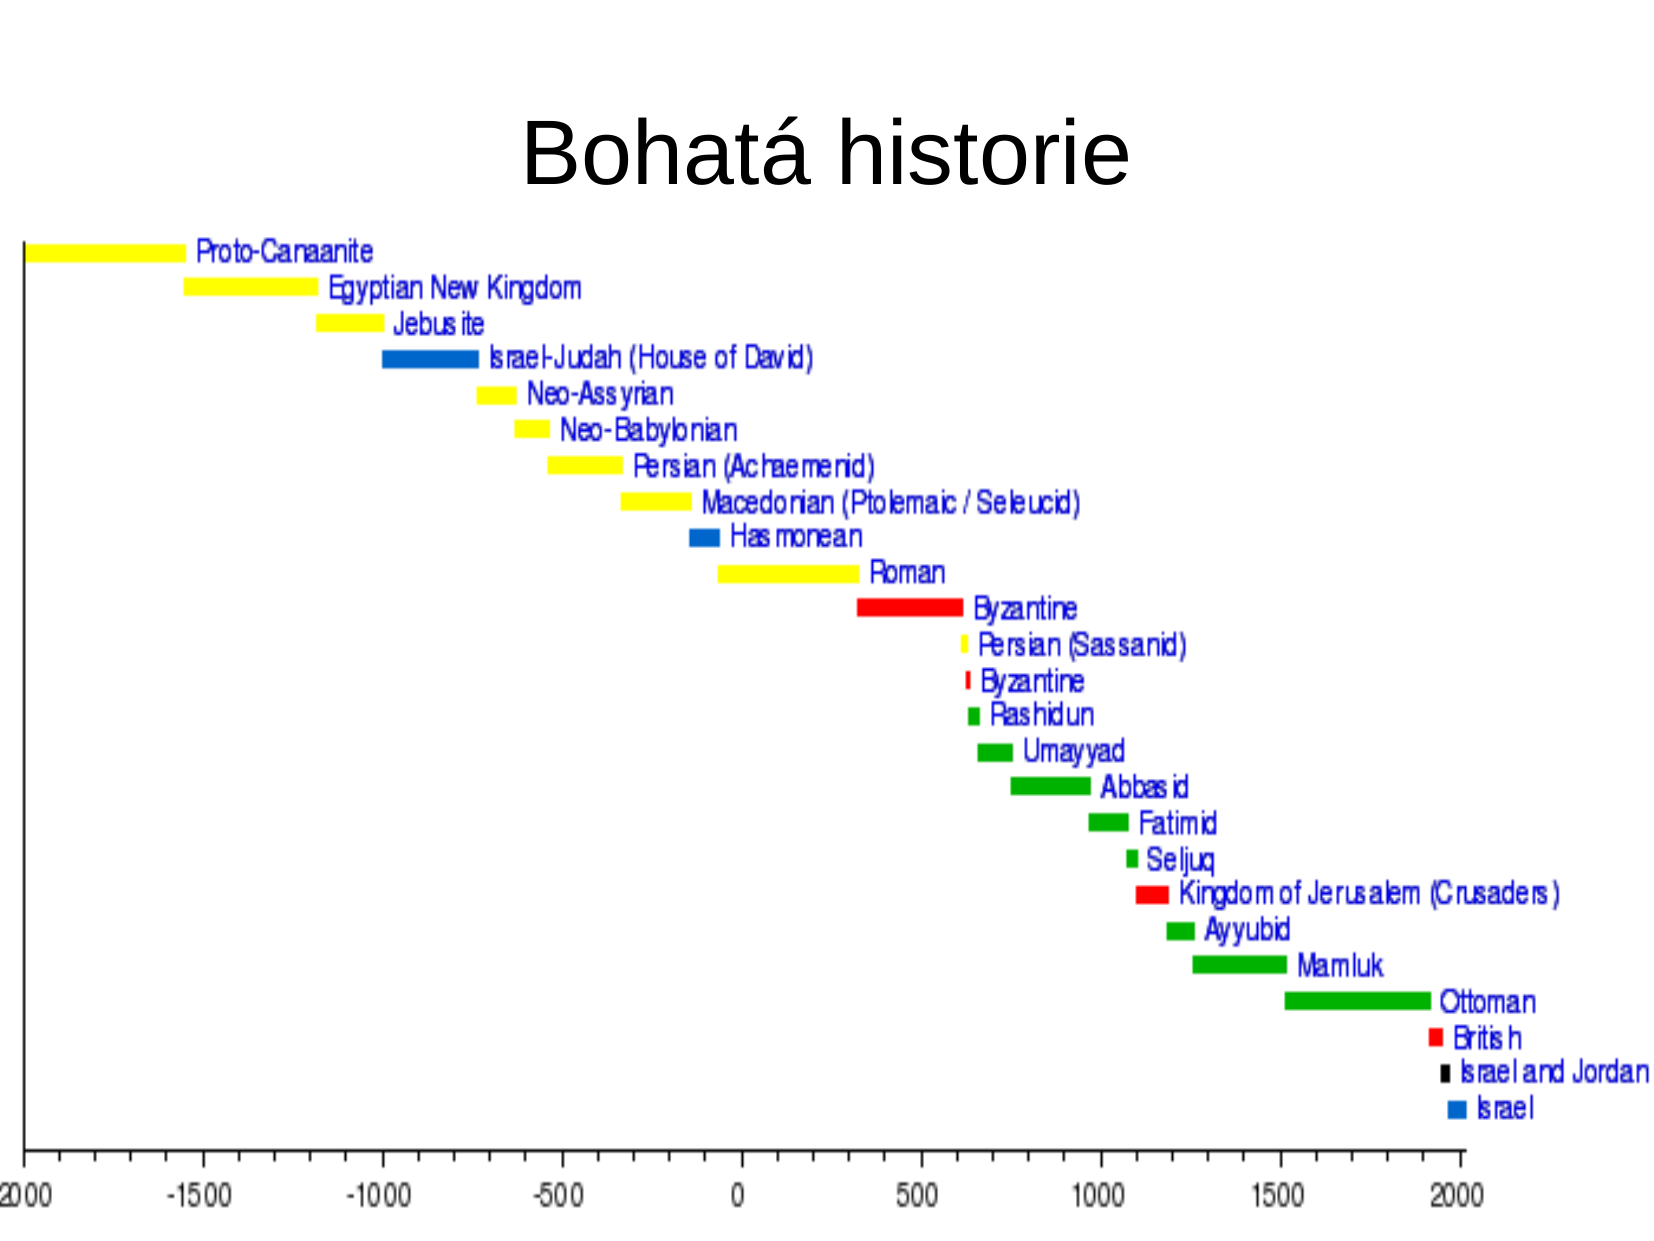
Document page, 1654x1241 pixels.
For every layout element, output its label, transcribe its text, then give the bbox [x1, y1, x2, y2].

title Bohatá historie [82, 49, 1571, 212]
picture [0, 212, 1654, 1241]
